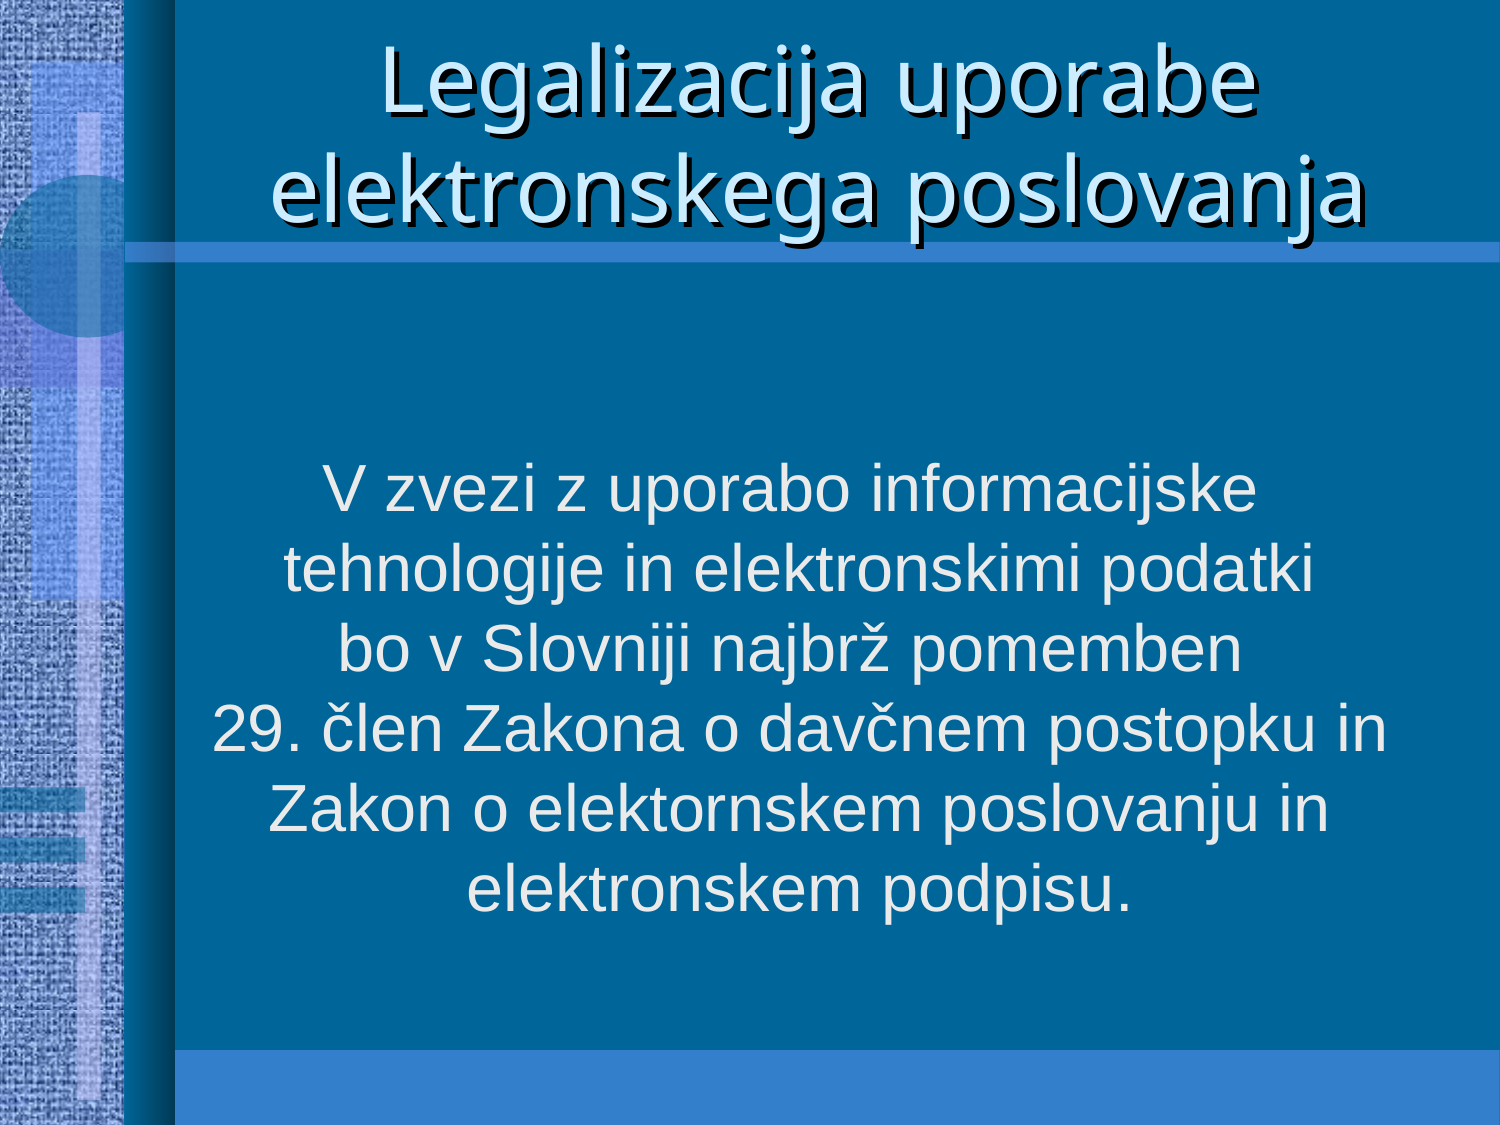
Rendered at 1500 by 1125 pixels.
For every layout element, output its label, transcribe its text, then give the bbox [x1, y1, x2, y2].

picture [0, 0, 123, 249]
picture [0, 388, 124, 1125]
title Legalizacija uporabe elektronskega poslovanja [137, 13, 1500, 249]
text_box V zvezi z uporabo informacijske tehnologije in elektronskimi podatki bo v Slovniji najbrž pomemben 29. člen Zakona o davčnem postopku in Zakon o elektornskem poslovanju in elektronskem podpisu. [162, 437, 1438, 933]
